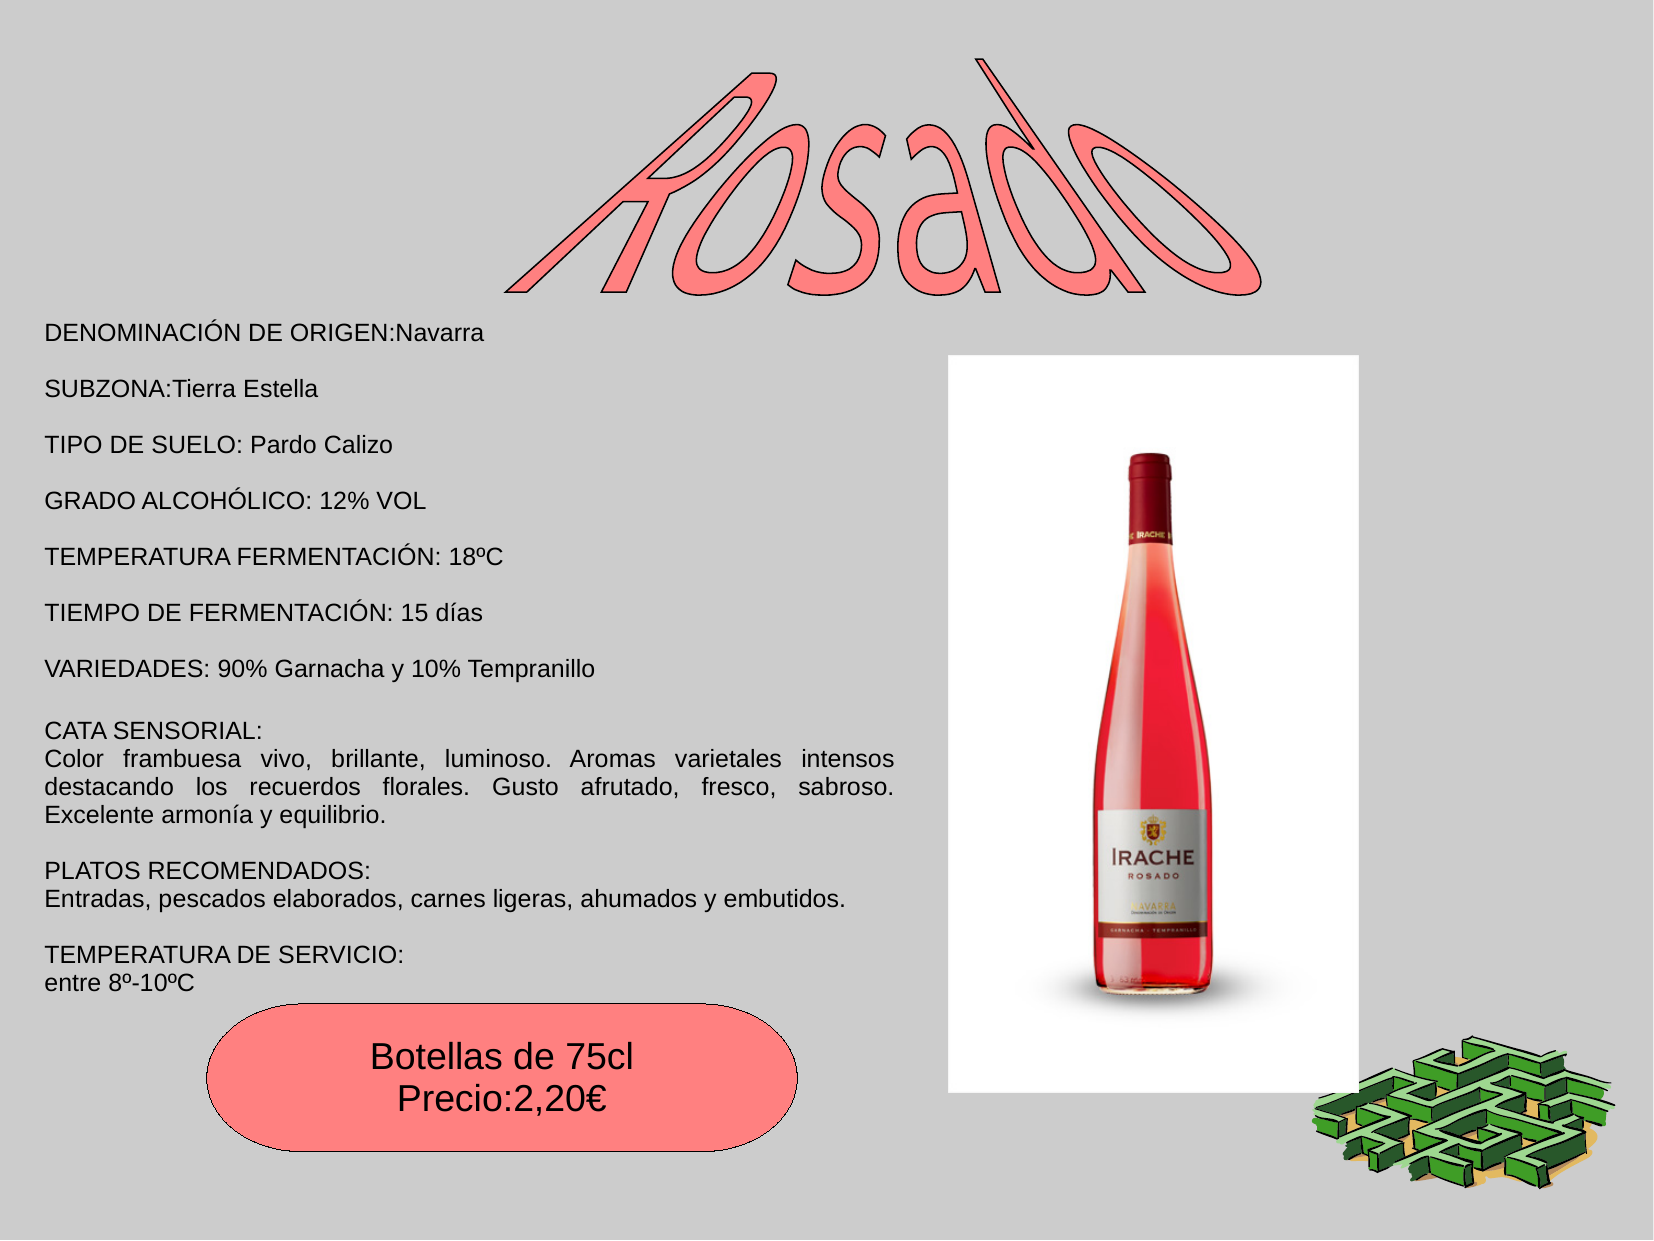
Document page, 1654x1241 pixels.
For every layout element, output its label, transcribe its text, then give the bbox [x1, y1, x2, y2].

text_box Botellas de 75cl Precio:2,20€ [206, 1004, 798, 1152]
text_box Rosado [505, 73, 777, 293]
text_box Rosado [1068, 124, 1261, 296]
text_box DENOMINACIÓN DE ORIGEN:Navarra SUBZONA:Tierra Estella TIPO DE SUELO: Pardo Calizo GRADO ALCOHÓLICO: 12% VOL TEMPERATURA FERMENTACIÓN: 18ºC TIEMPO DE FERMENTACIÓN: 15 días VARIEDADES: 90% Garnacha y 10% Tempranillo [29, 311, 886, 709]
text_box Rosado [672, 124, 809, 296]
text_box Rosado [897, 124, 1001, 296]
text_box Rosado [975, 59, 1145, 296]
text_box CATA SENSORIAL: Color frambuesa vivo, brillante, luminoso. Aromas varietales intensos destacando los recuerdos florales. Gusto afrutado, fresco, sabroso. Excelente armonía y equilibrio. PLATOS RECOMENDADOS: Entradas, pescados elaborados, carnes ligeras, ahumados y embutidos. TEMPERATURA DE SERVICIO: entre 8º-10ºC [29, 709, 911, 1004]
picture [948, 355, 1359, 1093]
text_box Rosado [787, 124, 886, 296]
